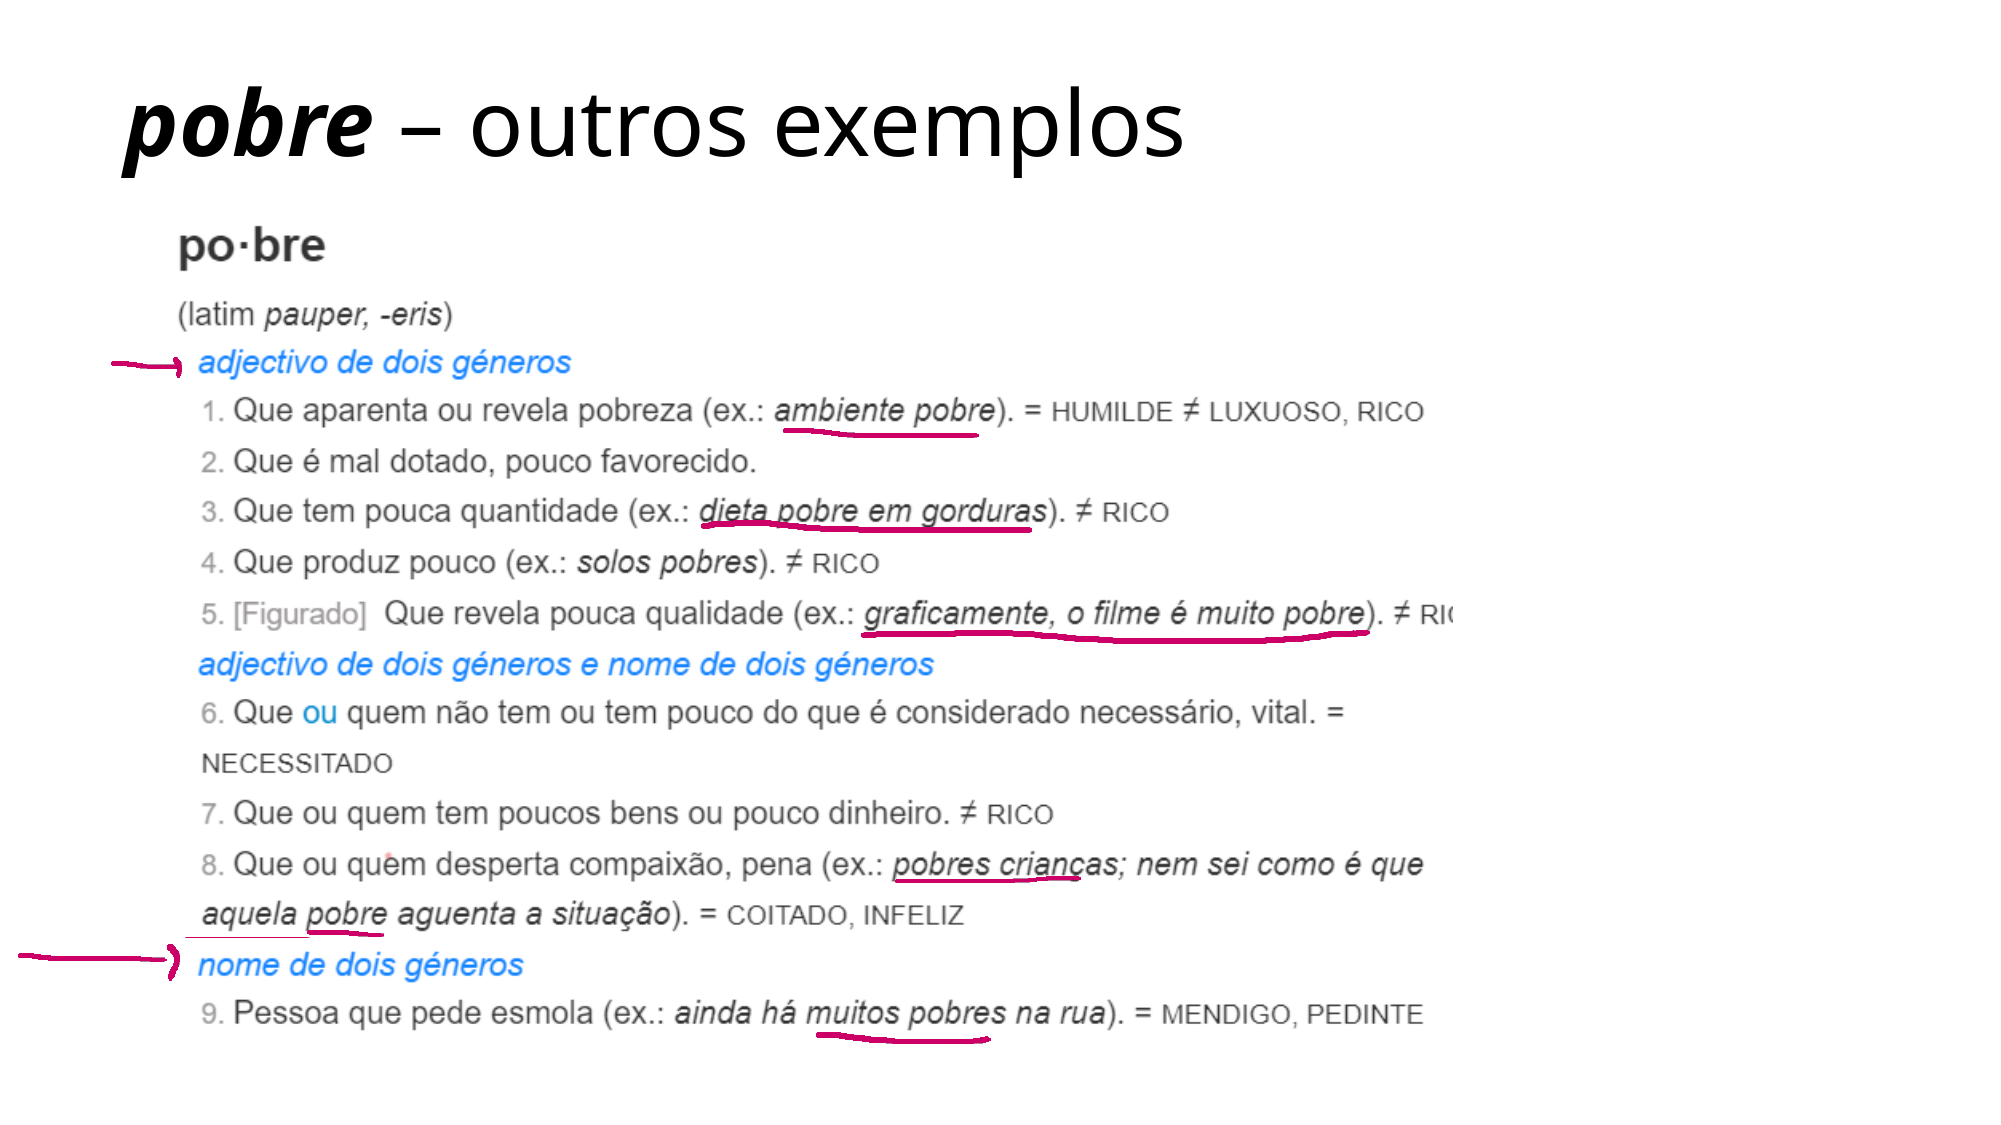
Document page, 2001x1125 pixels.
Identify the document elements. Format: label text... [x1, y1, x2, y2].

picture [18, 204, 1453, 1064]
title pobre – outros exemplos [109, 61, 1844, 192]
